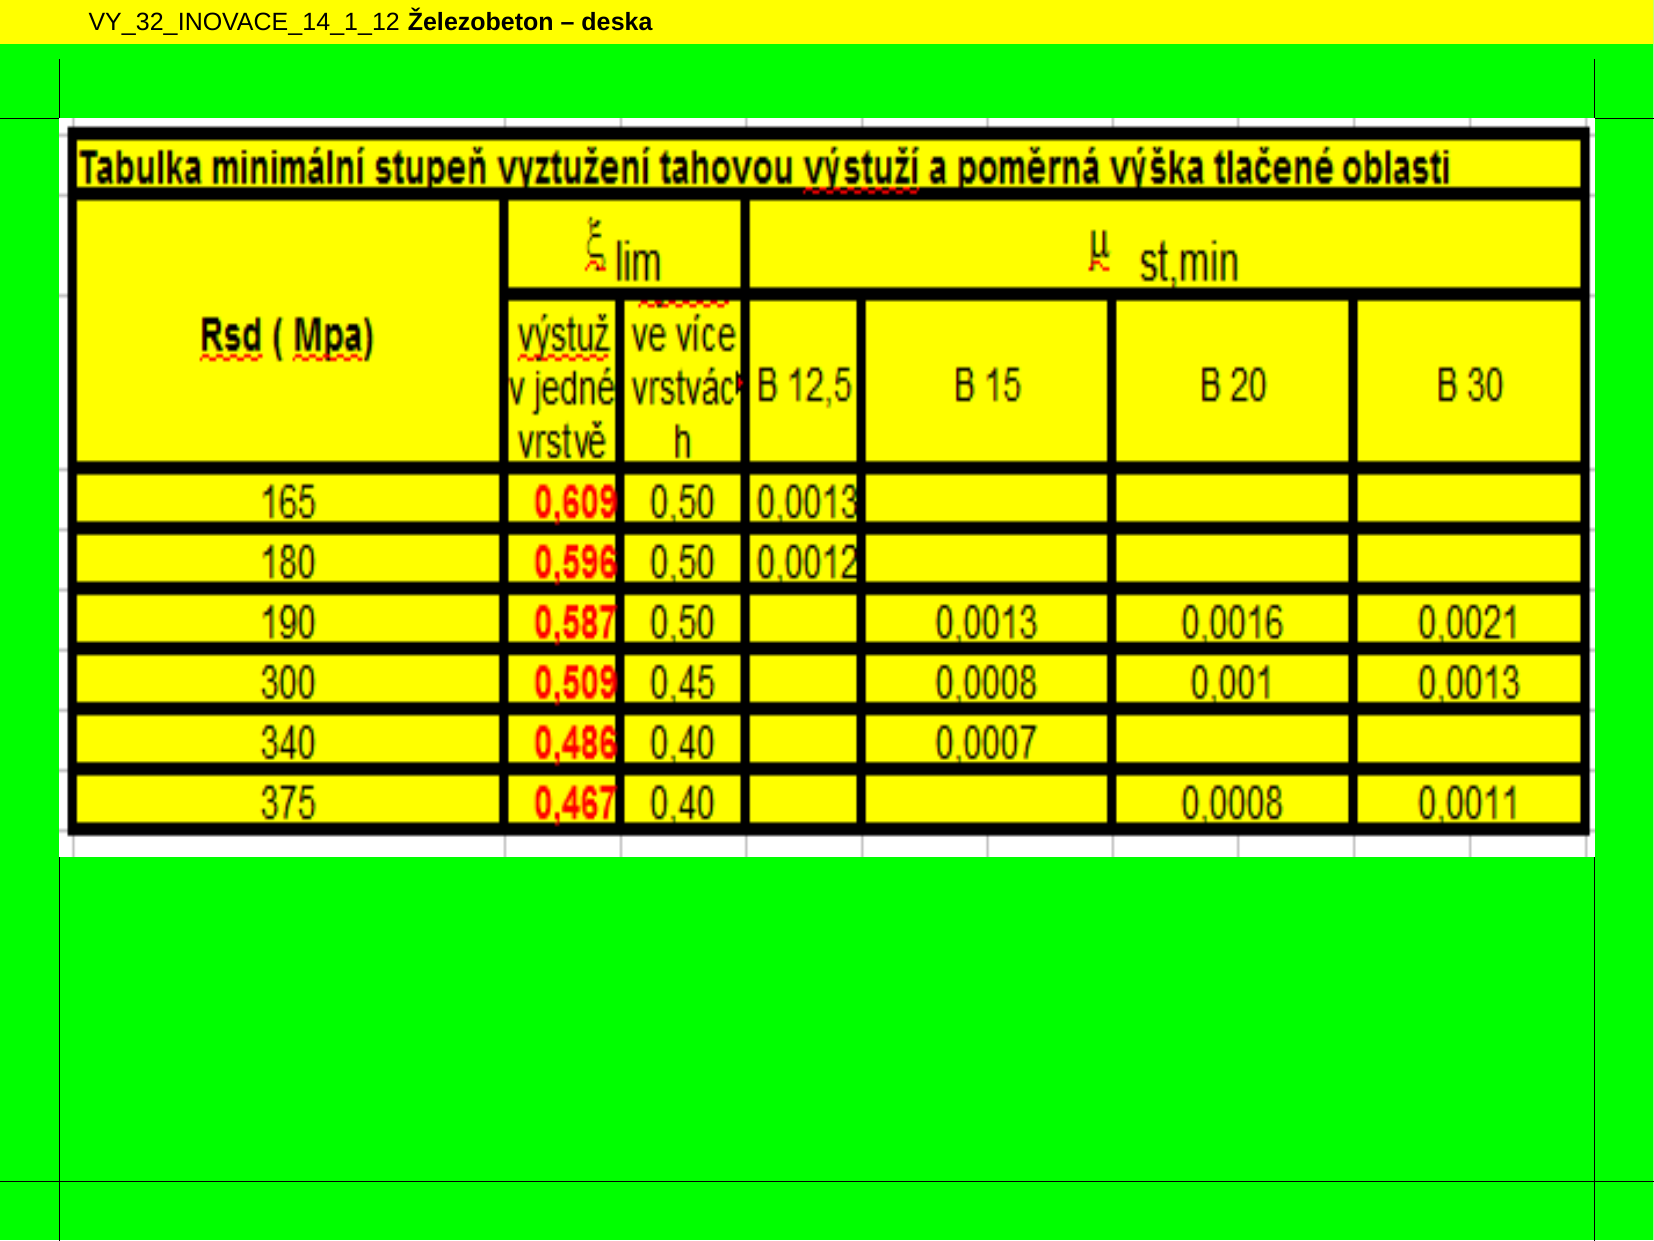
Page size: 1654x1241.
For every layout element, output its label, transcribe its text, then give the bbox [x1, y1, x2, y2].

text_box VY_32_INOVACE_14_1_12 Železobeton – deska [0, 0, 1654, 44]
picture [59, 118, 1595, 857]
